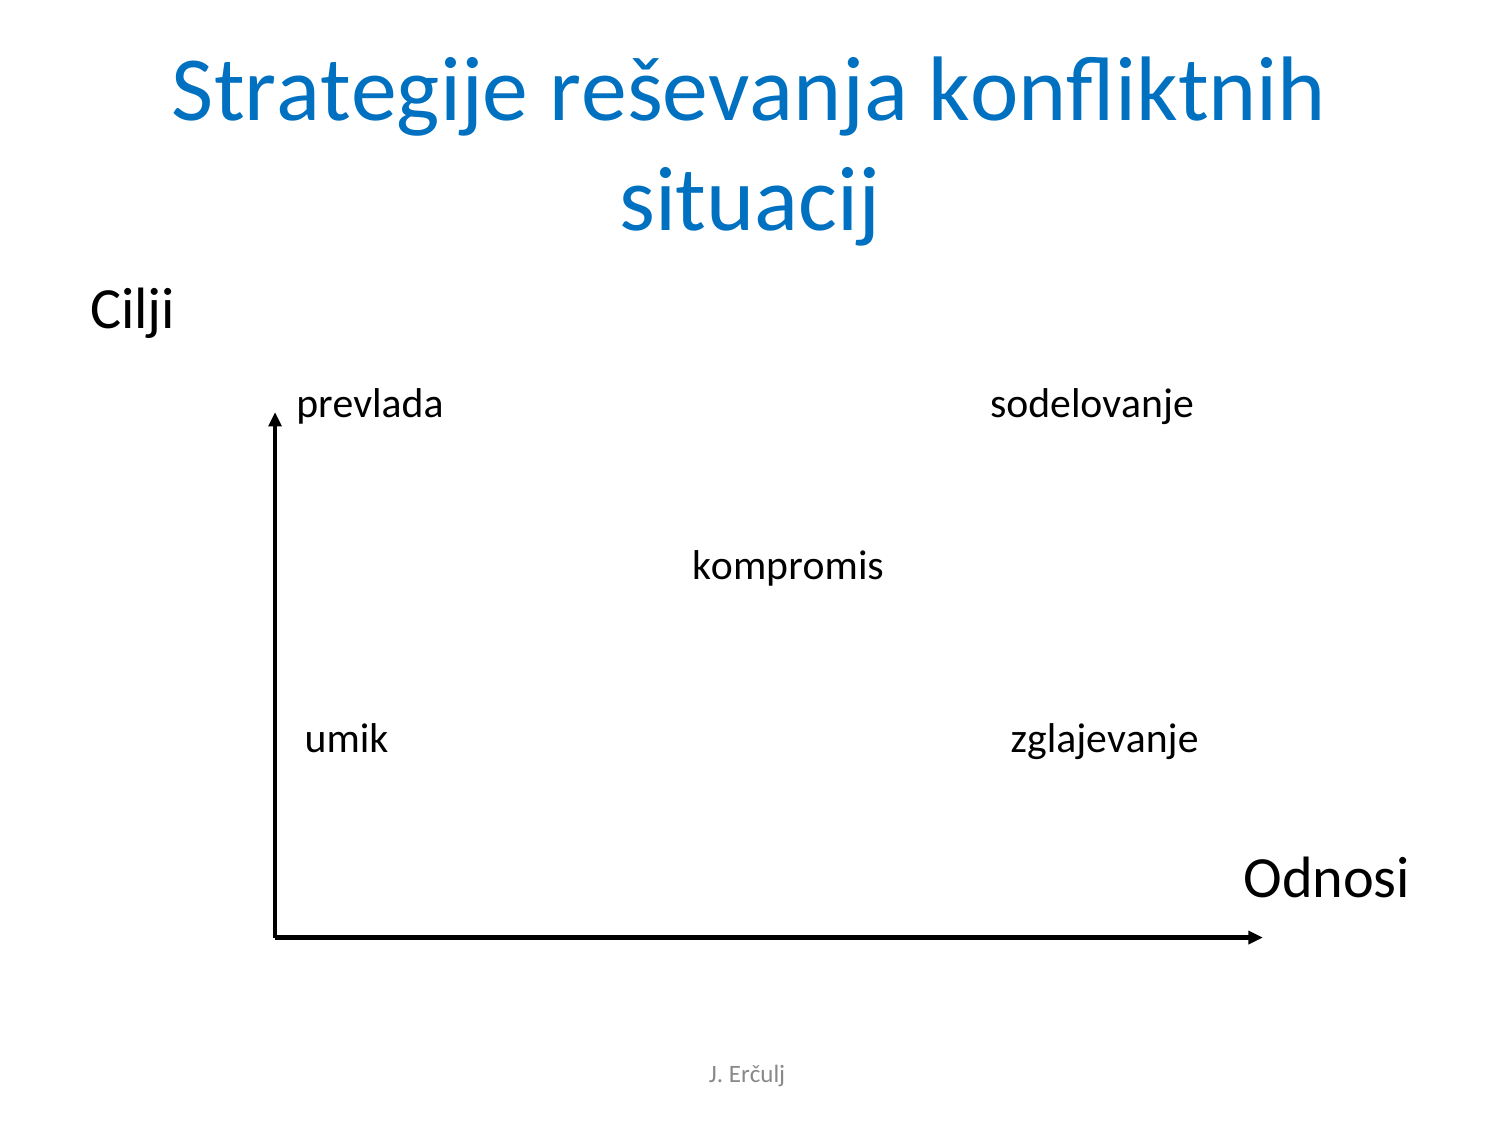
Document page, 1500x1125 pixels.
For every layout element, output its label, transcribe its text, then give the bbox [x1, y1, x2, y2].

title Strategije reševanja konfliktnih situacij [75, 21, 1426, 257]
list Cilji prevlada sodelovanje kompromis umik zglajevanje Odnosi [75, 262, 1426, 1006]
text_box J. Erčulj [512, 1042, 988, 1103]
